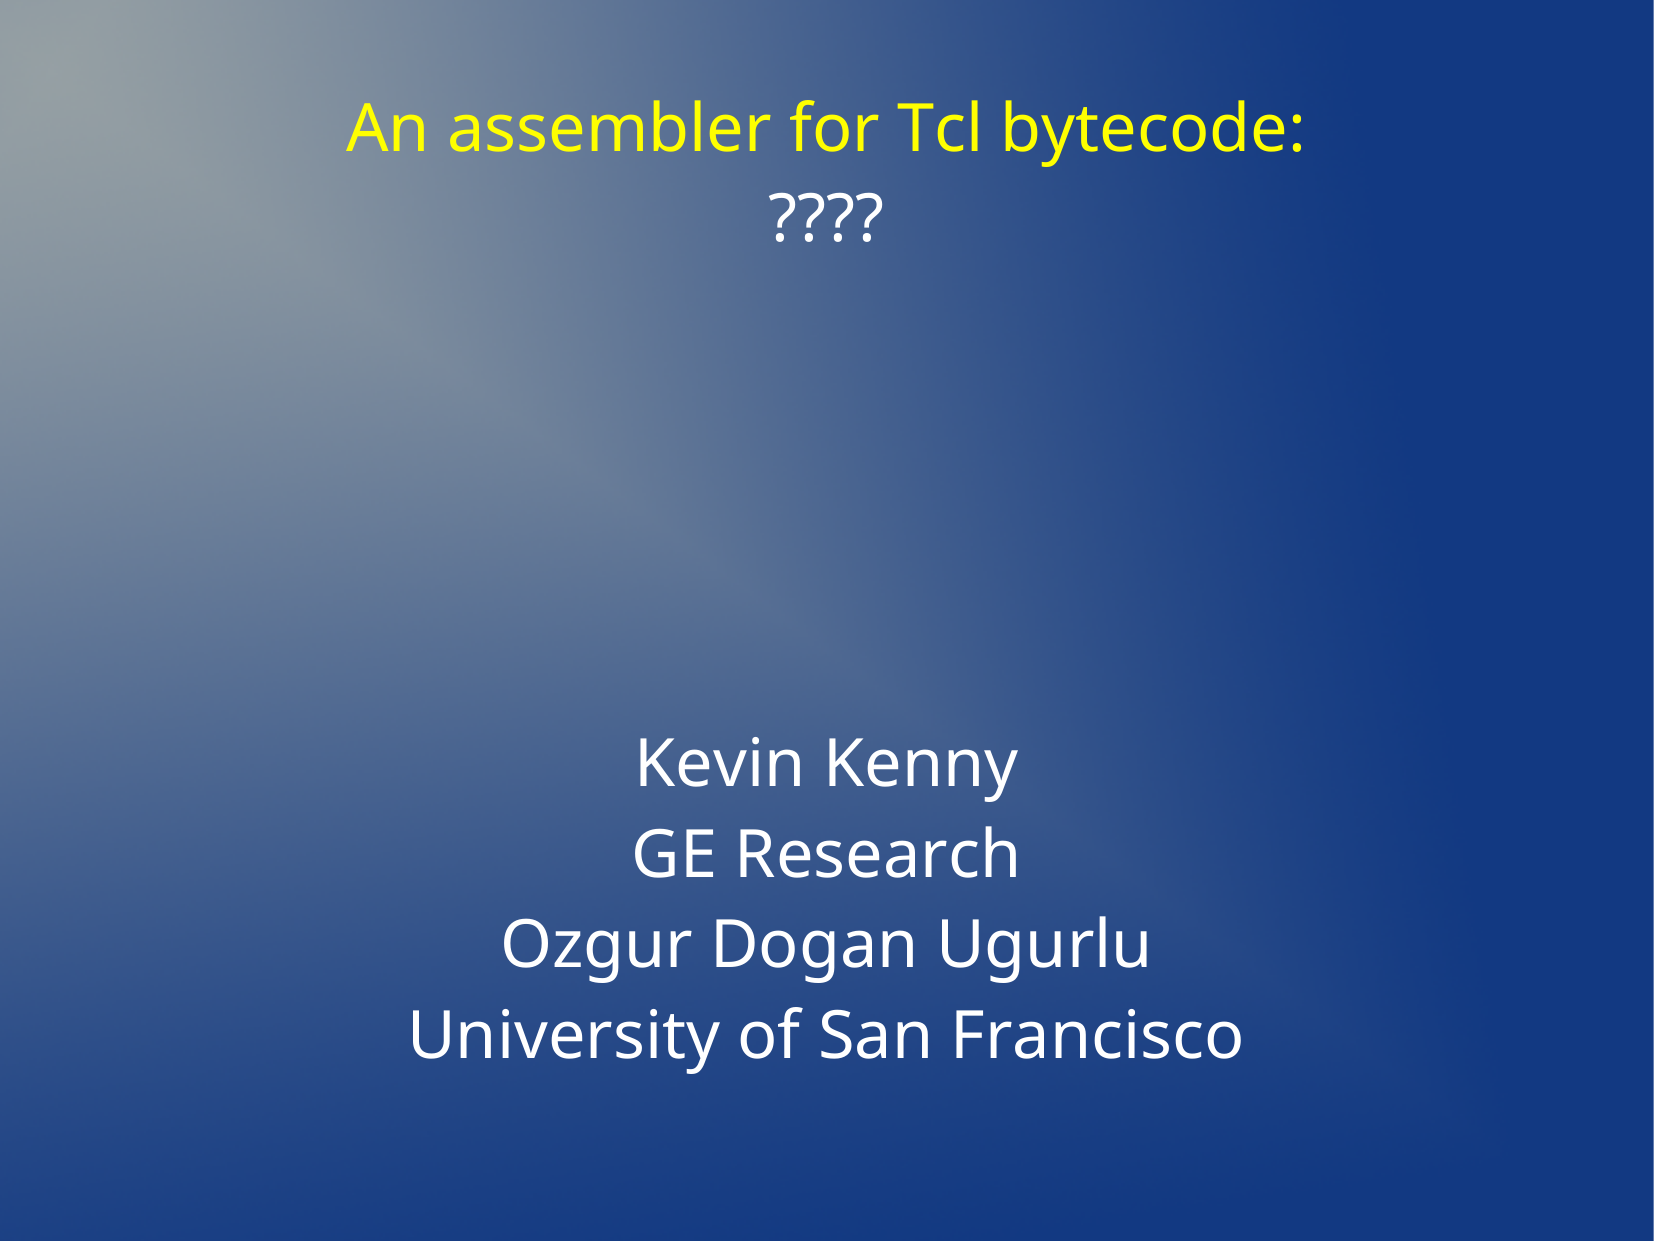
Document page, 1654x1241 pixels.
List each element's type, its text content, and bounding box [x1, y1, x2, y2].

subtitle An assembler for Tcl bytecode: ???? Kevin Kenny GE Research Ozgur Dogan Ugurlu University of San Francisco [82, 56, 1571, 1102]
picture [0, 0, 1654, 1241]
